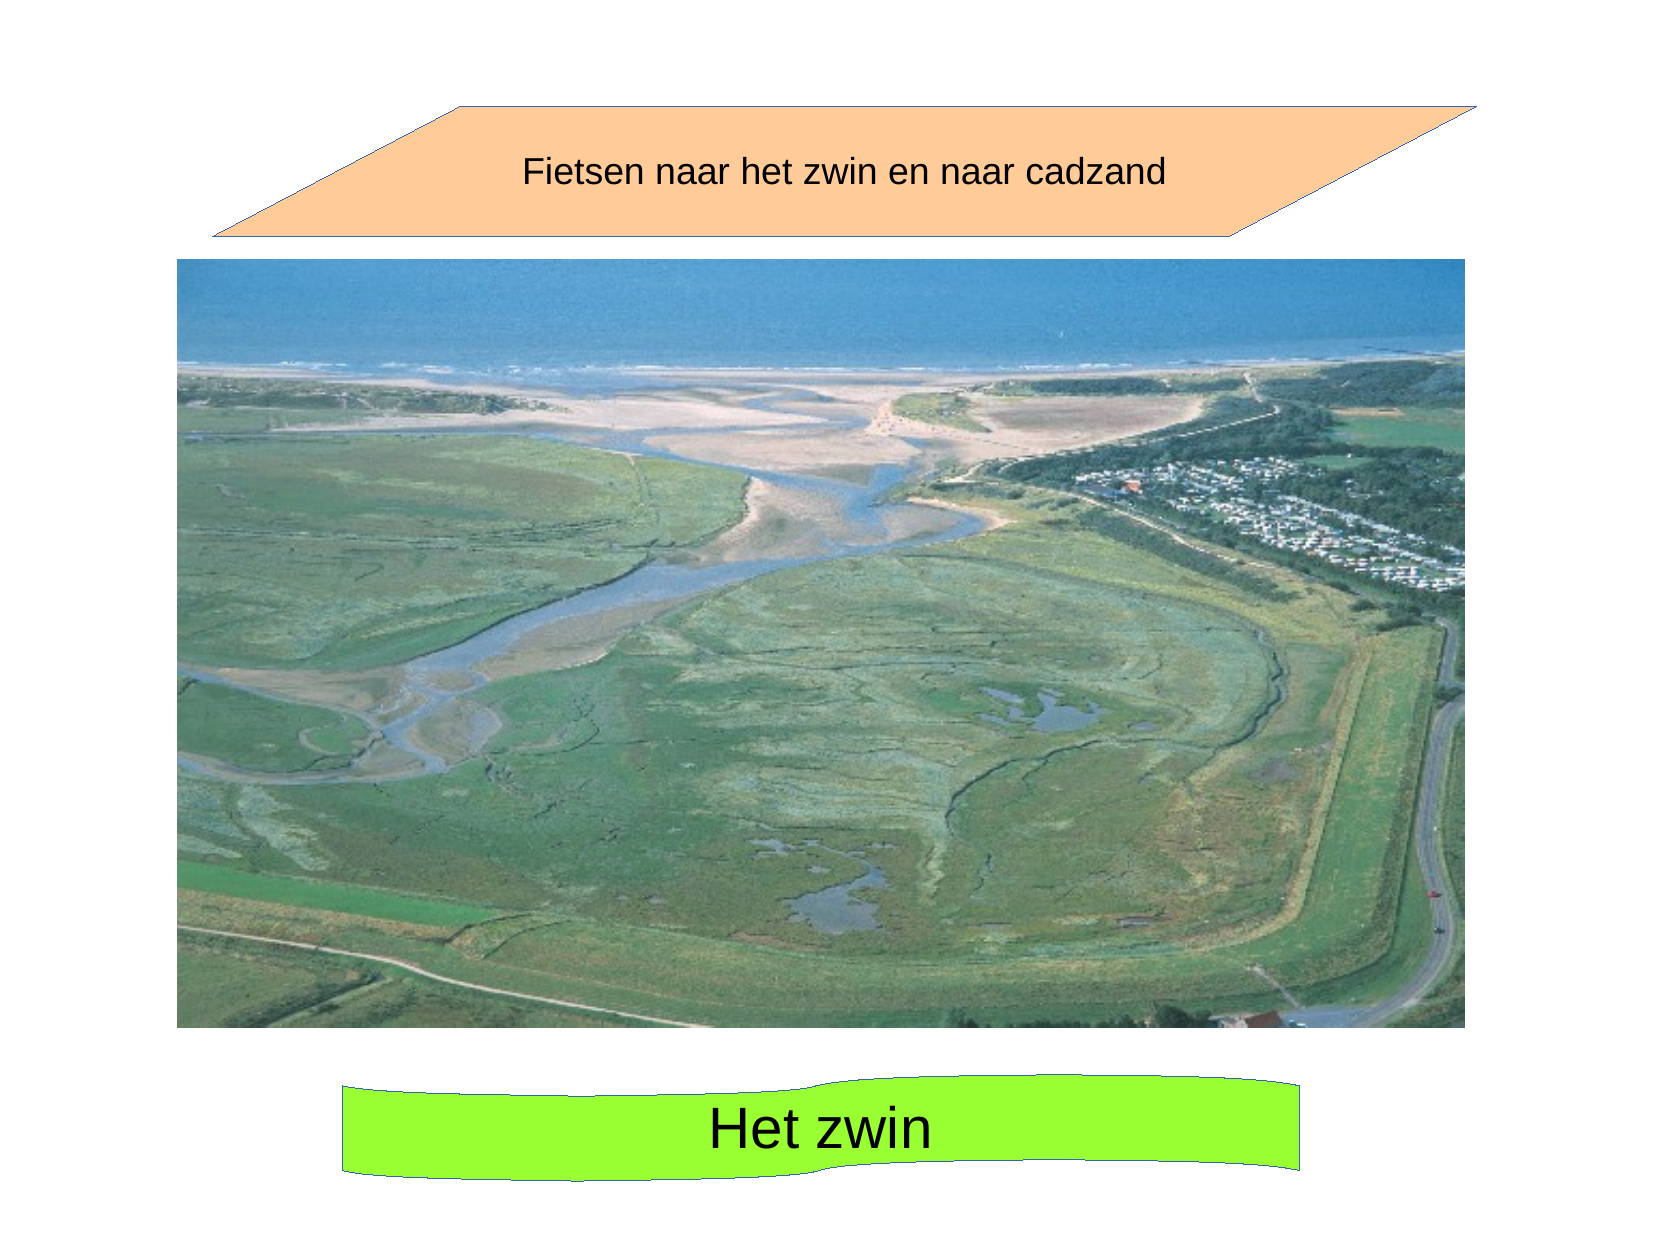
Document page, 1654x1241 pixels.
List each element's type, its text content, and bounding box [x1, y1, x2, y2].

text_box [354, 1062, 1312, 1208]
text_box Fietsen naar het zwin en naar cadzand [212, 106, 1477, 237]
picture [177, 259, 1465, 1028]
text_box Het zwin [342, 1074, 1300, 1182]
